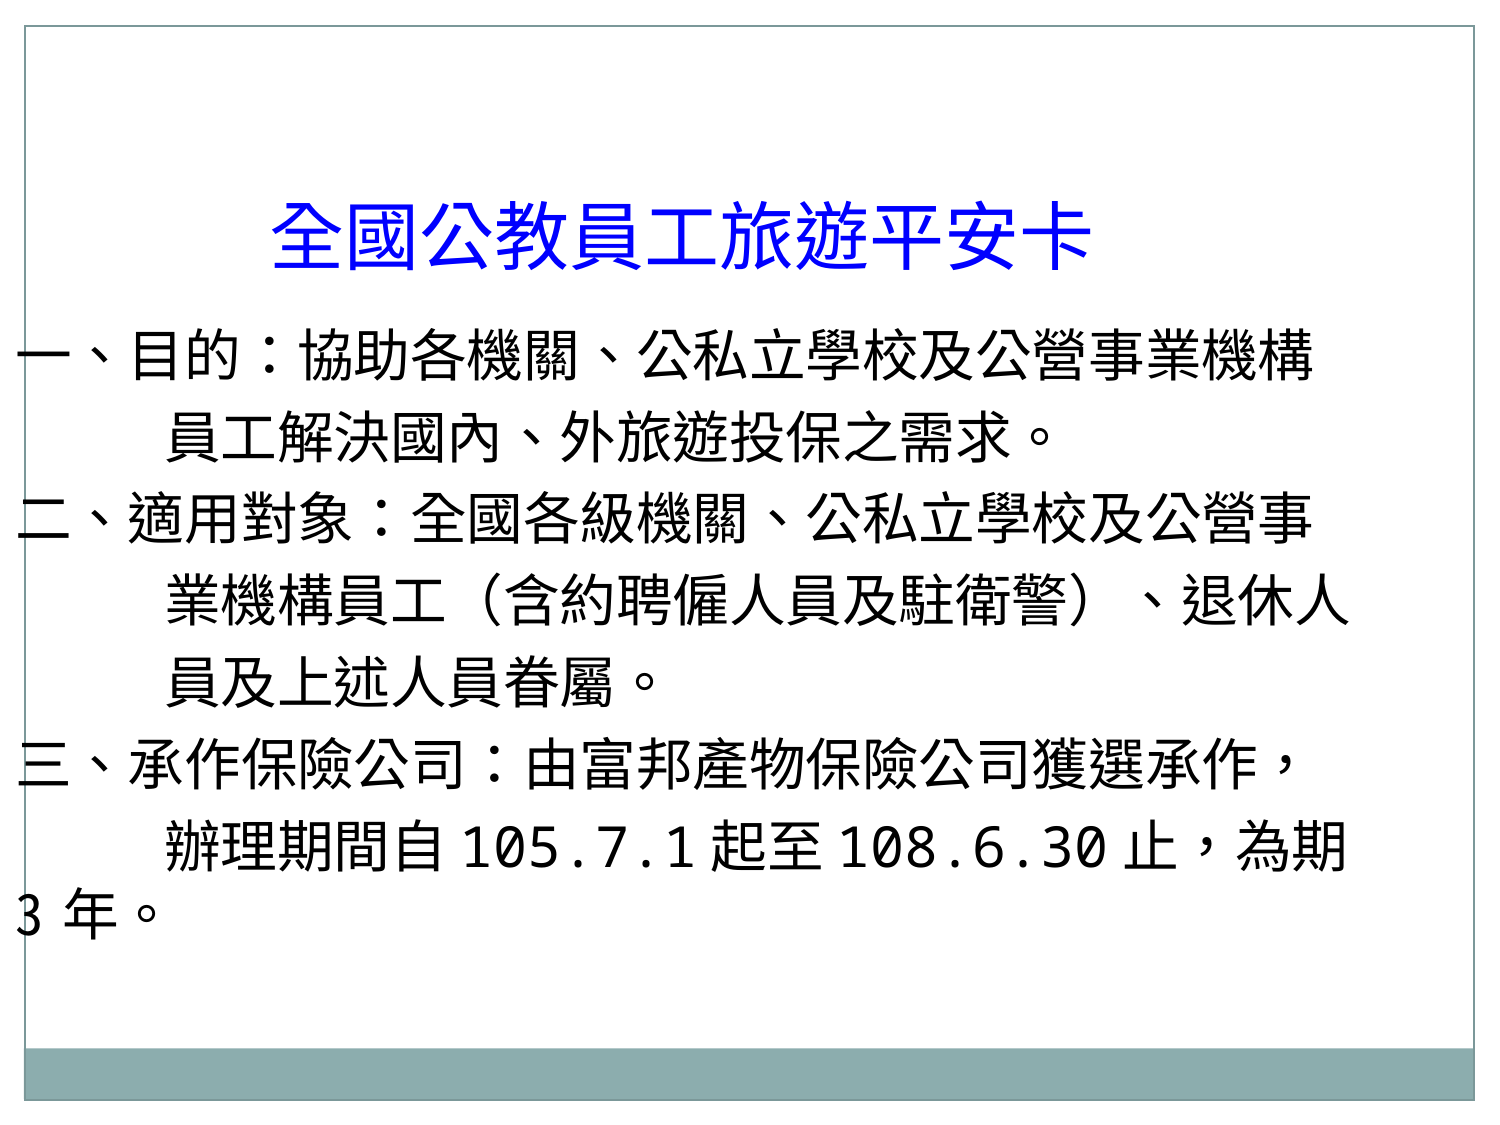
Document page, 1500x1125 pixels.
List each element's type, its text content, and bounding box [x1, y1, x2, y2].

title 全國公教員工旅遊平安卡 [0, 99, 1402, 288]
list 一、目的：協助各機關、公私立學校及公營事業機構 員工解決國內、外旅遊投保之需求。 二、適用對象：全國各級機關、公私立學校及公營事 業機構員工（含約聘僱人員及駐衛警）、退休人 員及上述人員眷屬。 三、承作保險公司：由富邦產物保險公司獲選承作， 辦理期間自105.7.1起至108.6.30止，為期3年。 [0, 312, 1402, 1083]
